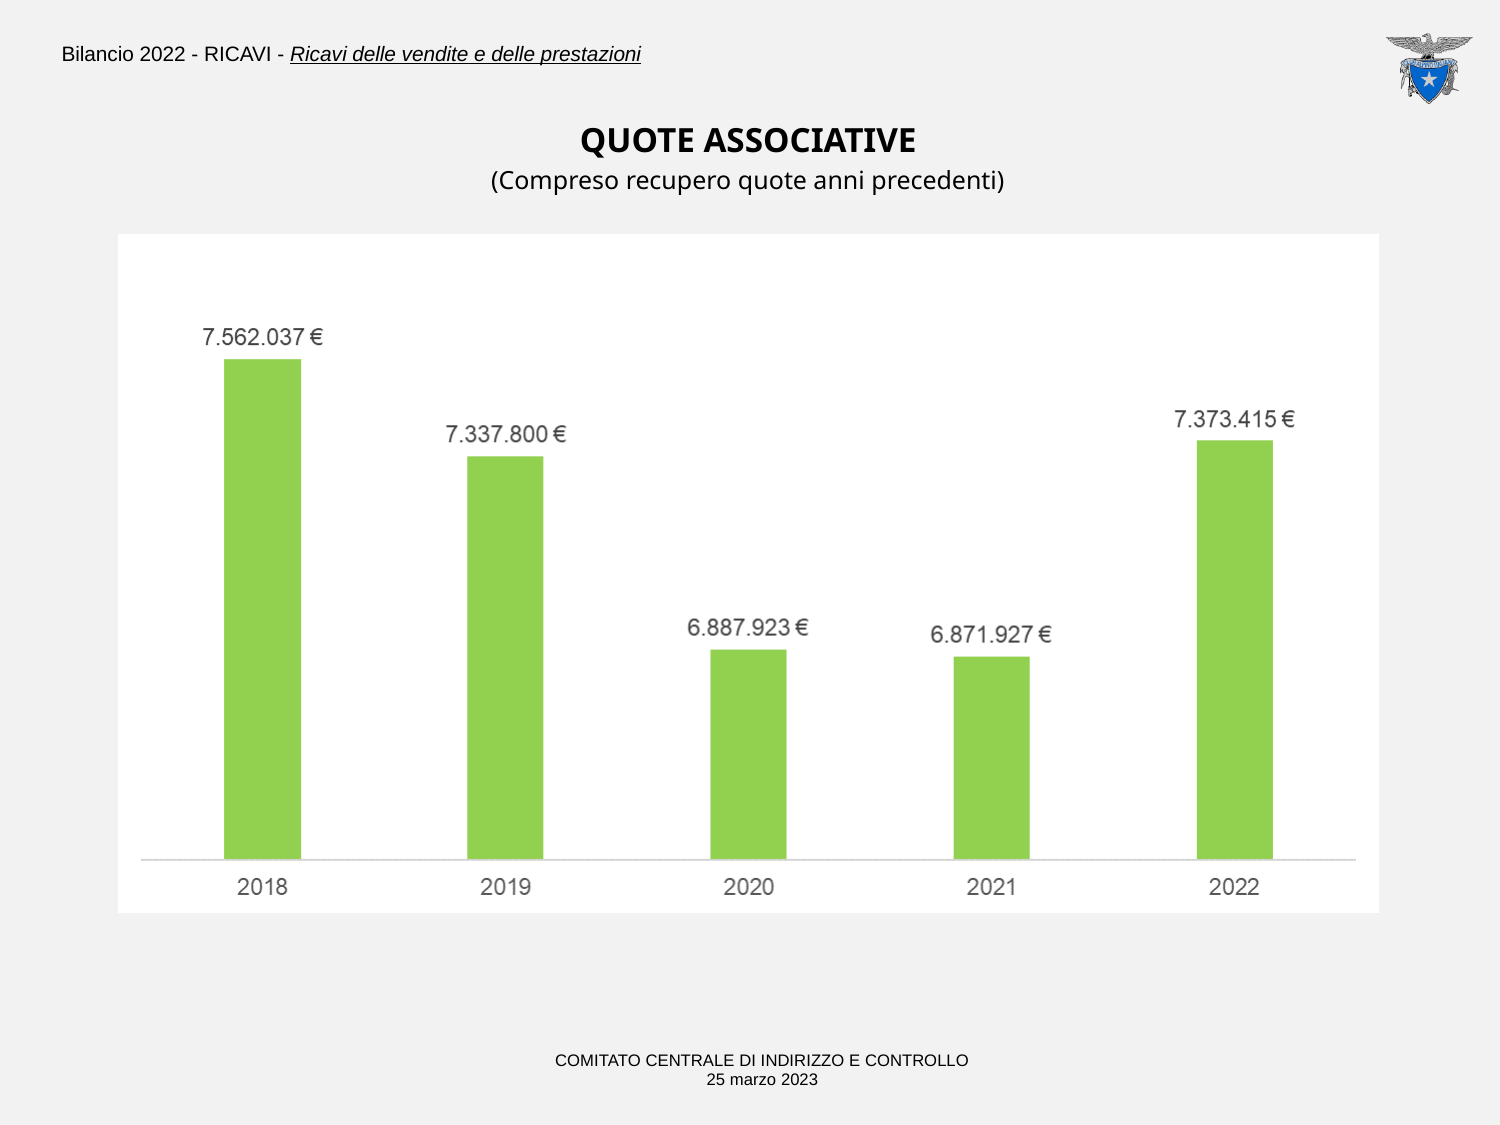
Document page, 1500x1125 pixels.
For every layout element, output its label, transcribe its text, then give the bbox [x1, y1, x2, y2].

picture [1382, 29, 1477, 112]
text_box Bilancio 2022 - RICAVI - Ricavi delle vendite e delle prestazioni [46, 35, 715, 76]
picture [118, 234, 1379, 913]
text_box COMITATO CENTRALE DI INDIRIZZO E CONTROLLO 25 marzo 2023 [278, 1044, 1247, 1100]
text_box QUOTE ASSOCIATIVE (Compreso recupero quote anni precedenti) [257, 106, 1239, 207]
